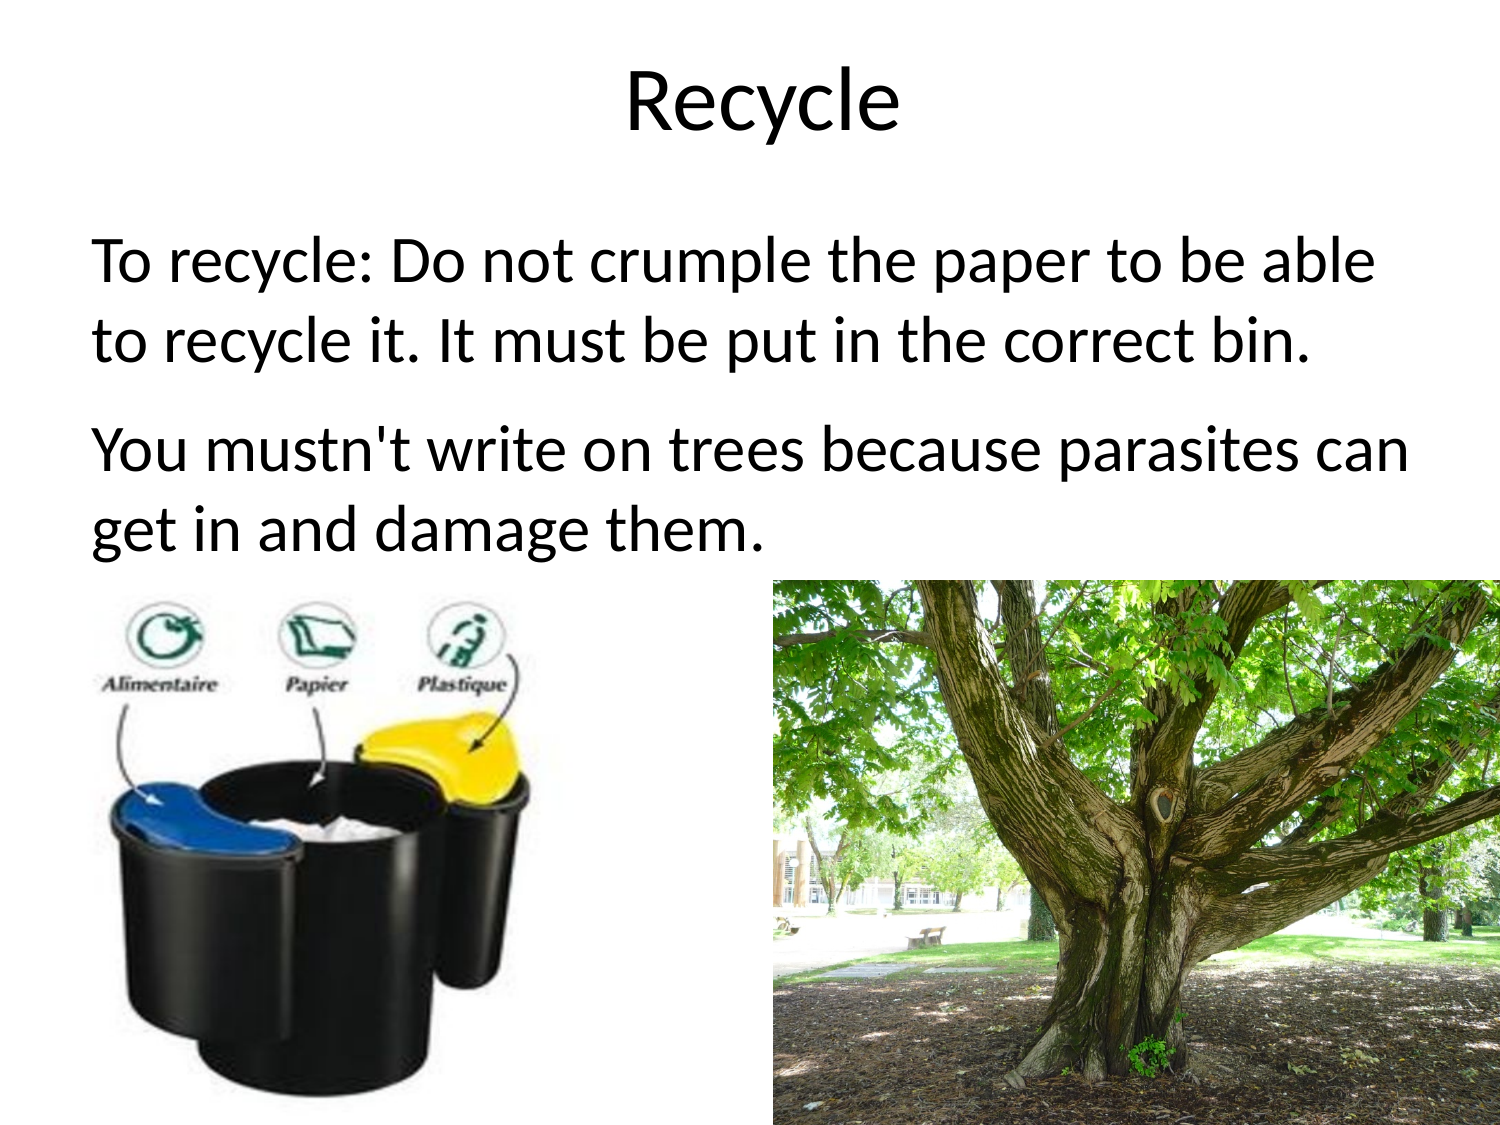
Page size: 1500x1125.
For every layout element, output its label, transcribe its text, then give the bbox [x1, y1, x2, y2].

picture [773, 580, 1500, 1125]
title Recycle [88, 0, 1439, 188]
list To recycle: Do not crumple the paper to be able to recycle it. It must be put in the correct bin. You mustn't write on trees because parasites can get in and damage them. [76, 208, 1427, 591]
picture [0, 574, 644, 1125]
